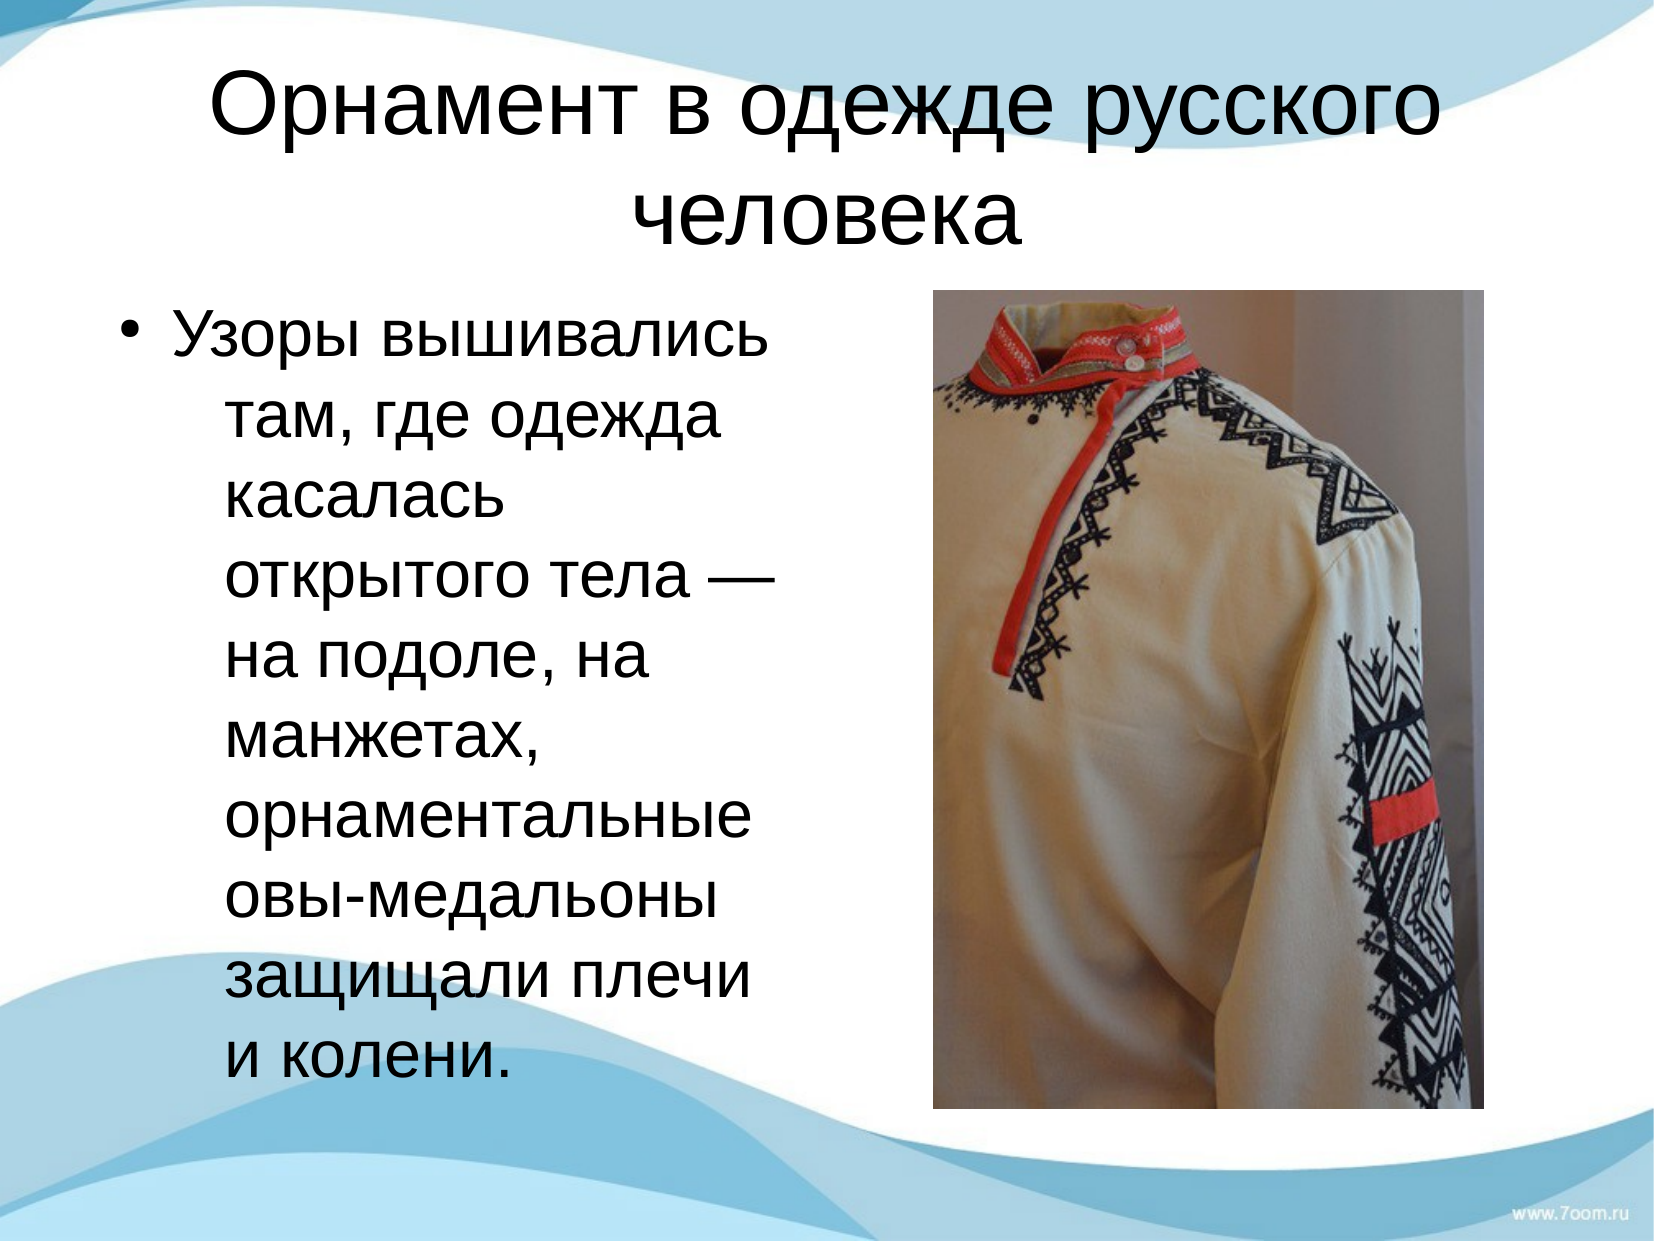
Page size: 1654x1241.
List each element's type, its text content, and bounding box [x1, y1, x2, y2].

title Орнамент в одежде русского человека [82, 49, 1571, 257]
picture [933, 290, 1484, 1109]
list Узоры вышивались там, где одежда касалась открытого тела — на подоле, на манжетах, орнаментальные овы-медальоны защищали плечи и колени. [82, 290, 809, 1109]
